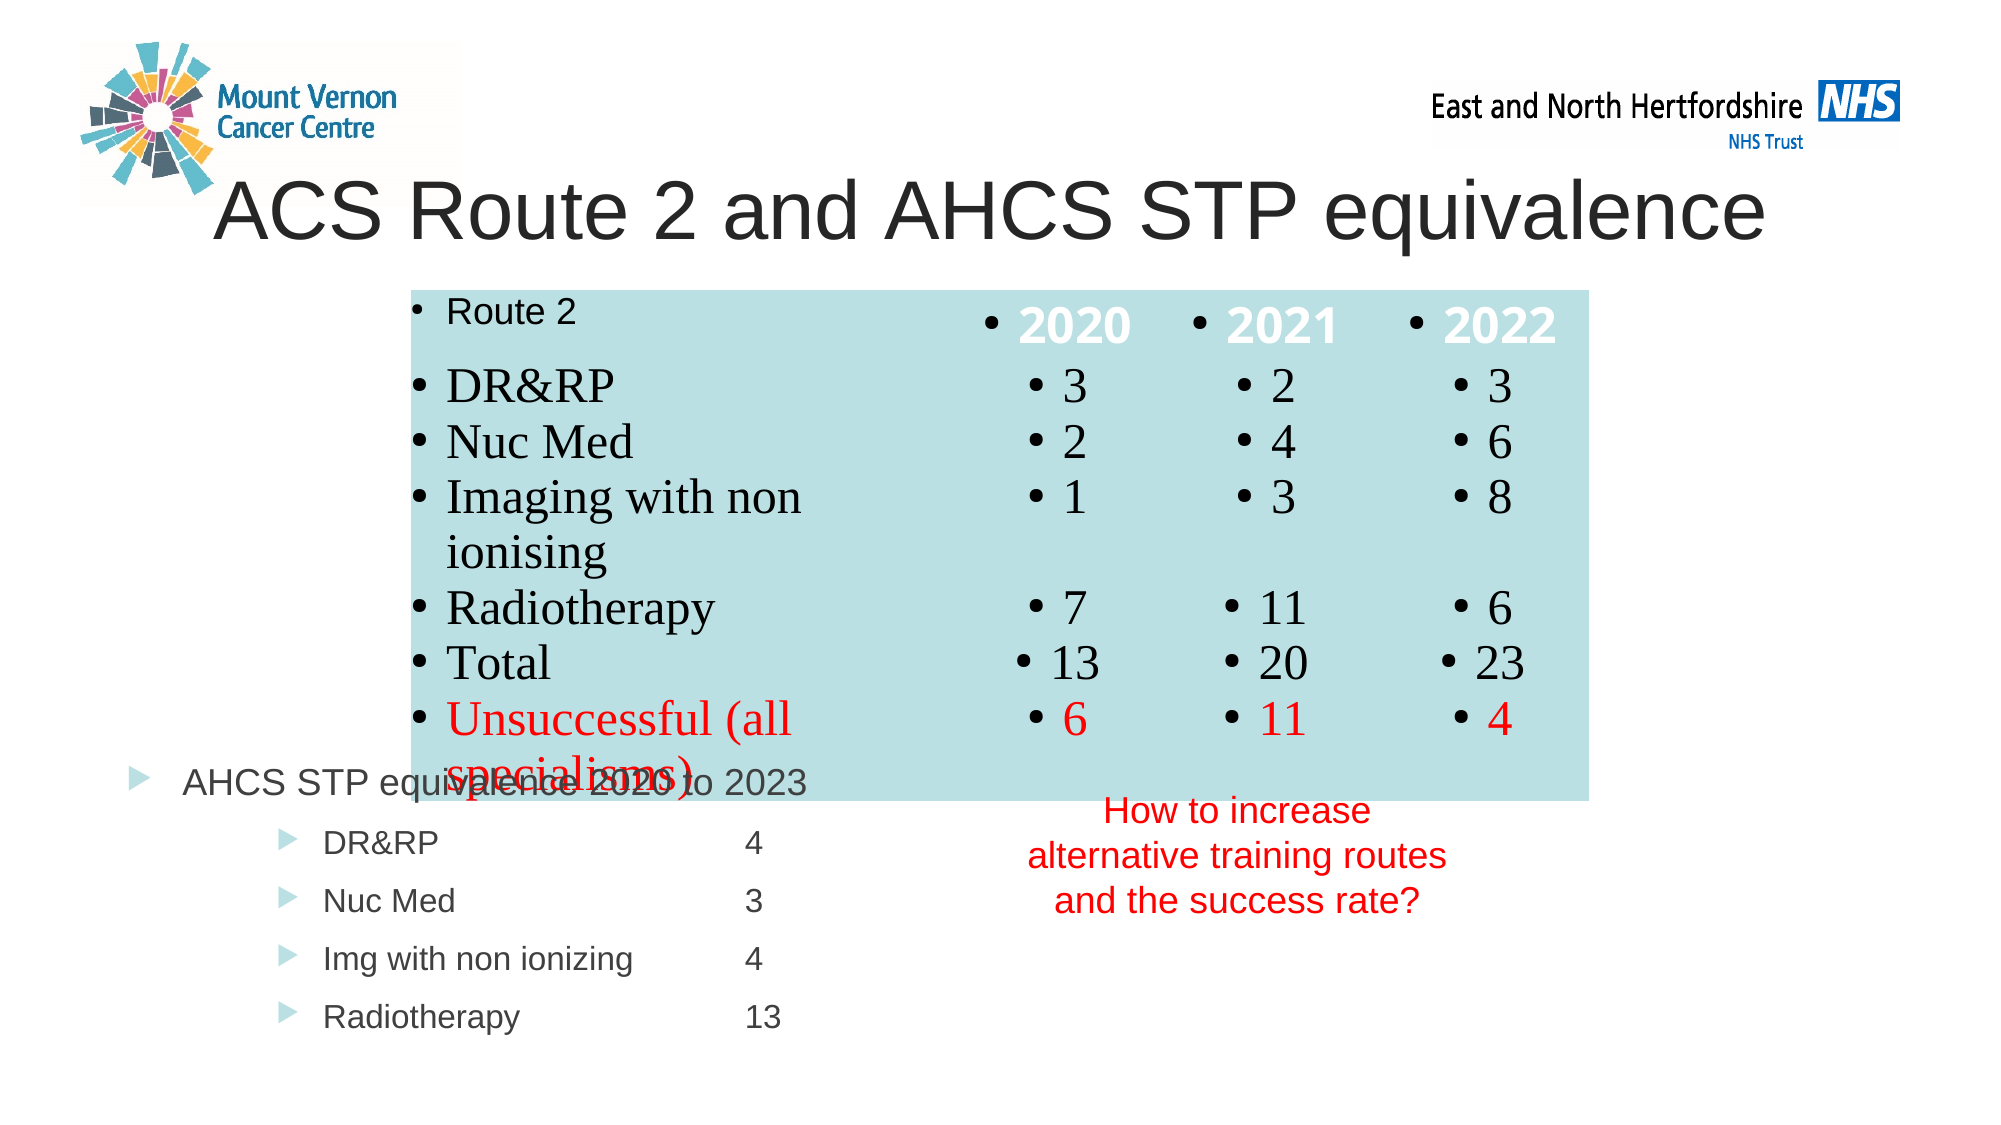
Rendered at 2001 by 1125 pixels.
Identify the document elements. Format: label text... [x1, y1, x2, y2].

title ACS Route 2 and AHCS STP equivalence [102, 148, 1903, 315]
table_cell 7 [959, 580, 1156, 635]
table_header Route 2 [411, 290, 959, 358]
text_box How to increase alternative training routes and the success rate? [999, 778, 1475, 930]
table_cell Nuc Med [411, 414, 959, 469]
table_cell 6 [1376, 414, 1589, 469]
table_cell 3 [1376, 358, 1589, 414]
table_cell DR&RP [411, 358, 959, 414]
table_cell 8 [1376, 469, 1589, 580]
table_cell Imaging with non ionising [411, 469, 959, 580]
table_cell 1 [959, 469, 1156, 580]
table_cell 23 [1376, 635, 1589, 690]
table_cell Total [411, 635, 959, 690]
table_header 2020 [959, 290, 1156, 358]
table_cell 6 [959, 690, 1156, 754]
table_cell 3 [959, 358, 1156, 414]
table_cell 11 [1156, 690, 1376, 754]
table_cell 20 [1156, 635, 1376, 690]
table_header 2022 [1376, 290, 1589, 358]
table_header 2021 [1156, 290, 1376, 358]
table_cell 11 [1156, 580, 1376, 635]
table_cell 2 [959, 414, 1156, 469]
table_cell Unsuccessful (all specialisms) [411, 690, 959, 754]
table_cell 6 [1376, 580, 1589, 635]
table_cell 3 [1156, 469, 1376, 580]
table_cell 2 [1156, 358, 1376, 414]
text_box AHCS STP equivalence 2020 to 2023 DR&RP 4 Nuc Med 3 Img with non ionizing 4 Radiotherapy 13 [111, 754, 1522, 1087]
table_cell 4 [1156, 414, 1376, 469]
table_cell Radiotherapy [411, 580, 959, 635]
table_cell 13 [959, 635, 1156, 690]
table_cell 4 [1376, 690, 1589, 801]
